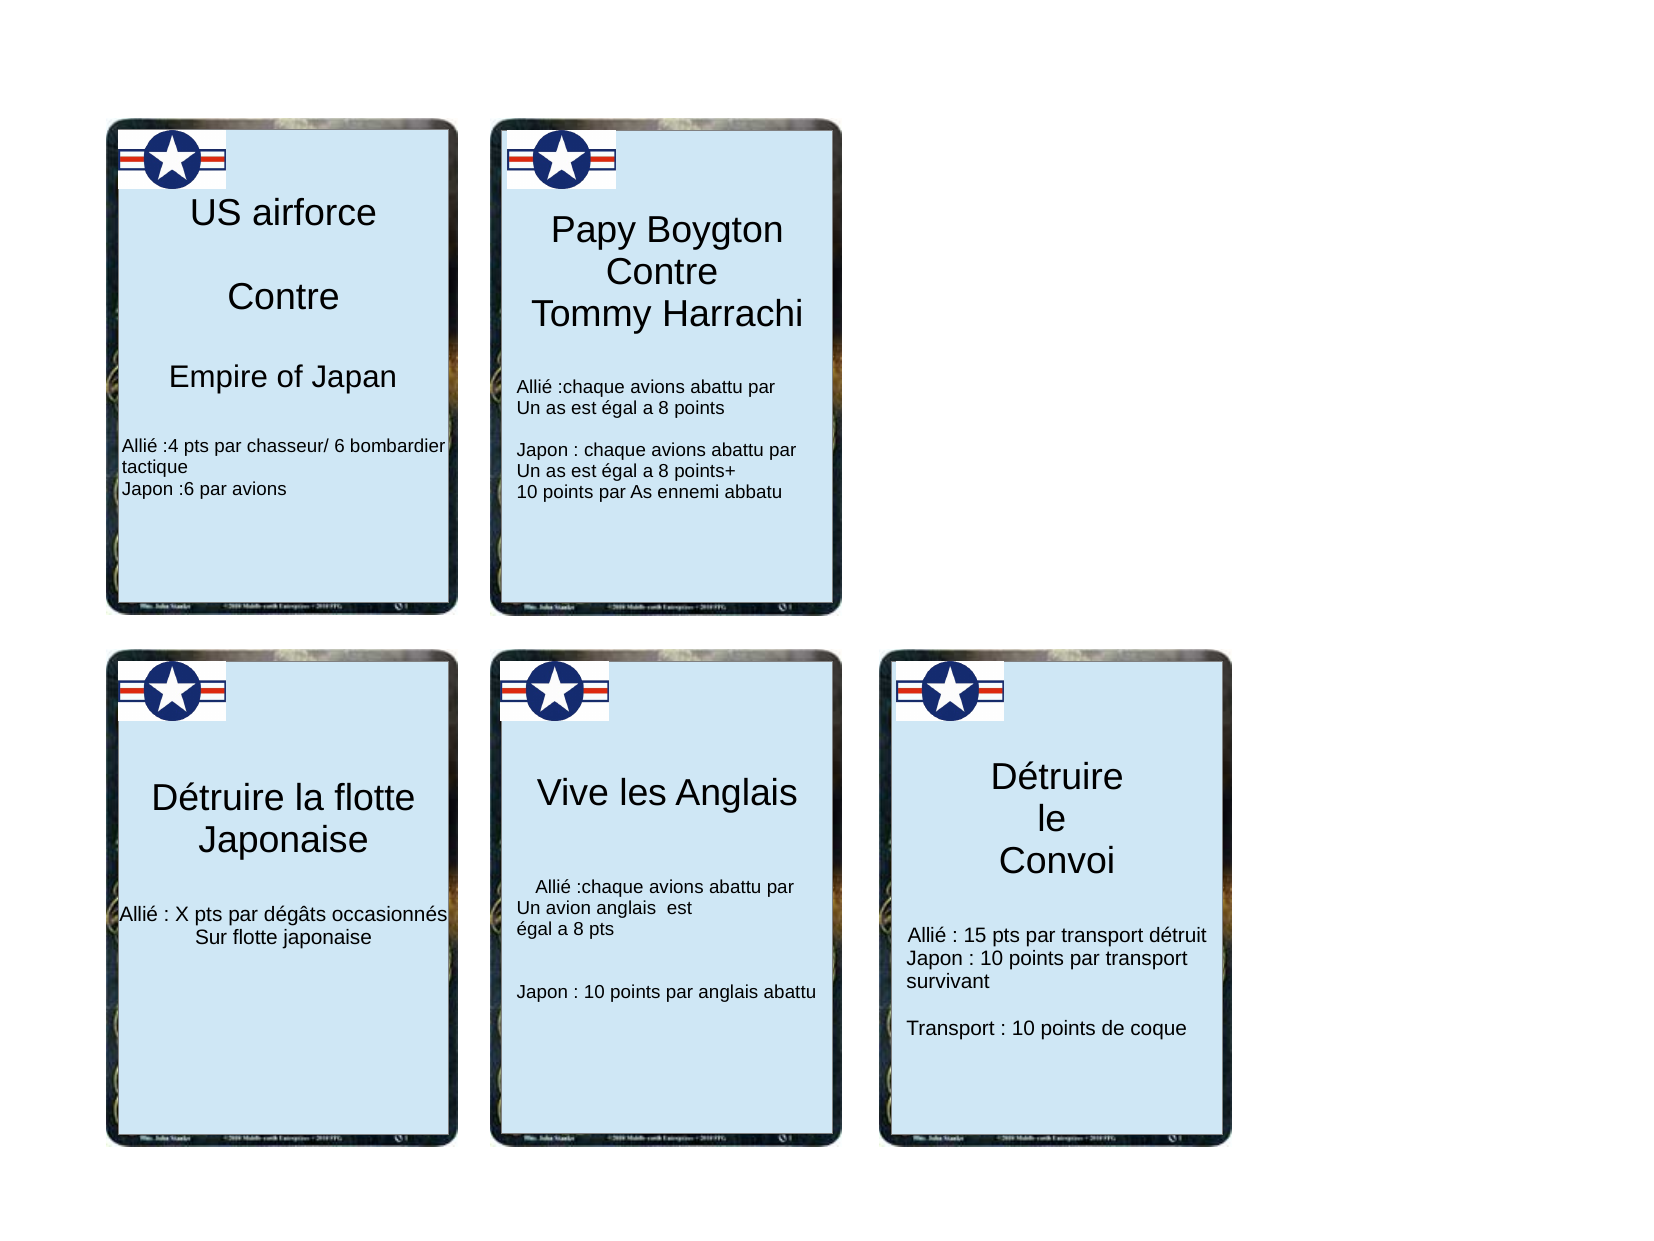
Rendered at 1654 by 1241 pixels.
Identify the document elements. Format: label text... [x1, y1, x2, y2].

picture [490, 118, 842, 616]
text_box Détruire la flotte Japonaise Allié : X pts par dégâts occasionnés Sur flotte japonaise [118, 661, 449, 1135]
picture [879, 649, 1232, 1147]
text_box Papy Boygton Contre Tommy Harrachi Allié :chaque avions abattu par Un as est égal a 8 points Japon : chaque avions abattu par Un as est égal a 8 points+ 10 points par As ennemi abbatu [501, 130, 833, 603]
picture [106, 118, 458, 616]
text_box US airforce Contre Empire of Japan Allié :4 pts par chasseur/ 6 bombardier tactique Japon :6 par avions [118, 129, 449, 603]
text_box Détruire le Convoi Allié : 15 pts par transport détruit Japon : 10 points par transport survivant Transport : 10 points de coque [891, 661, 1223, 1135]
picture [490, 649, 842, 1147]
text_box Vive les Anglais Allié :chaque avions abattu par Un avion anglais est égal a 8 pts Japon : 10 points par anglais abattu [501, 661, 833, 1134]
picture [106, 649, 458, 1147]
